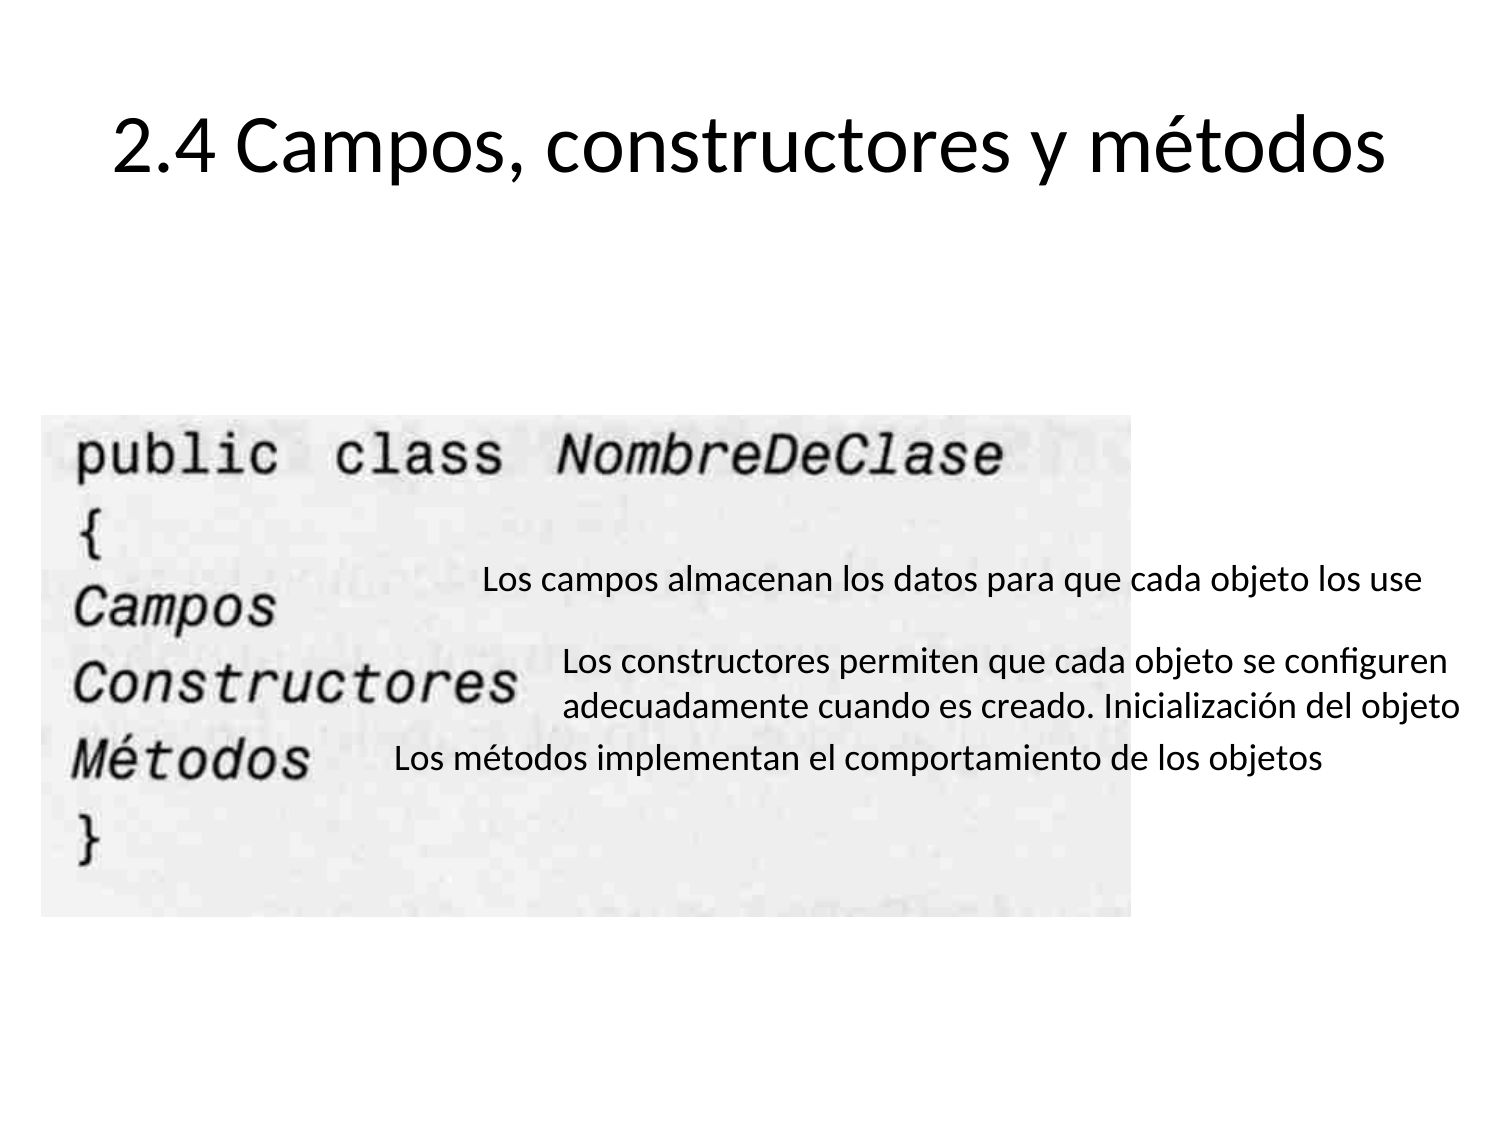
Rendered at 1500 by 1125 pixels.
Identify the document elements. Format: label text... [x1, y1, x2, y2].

picture [41, 415, 1131, 917]
title 2.4 Campos, constructores y métodos [75, 45, 1426, 233]
text_box Los campos almacenan los datos para que cada objeto los use [467, 545, 1500, 607]
text_box Los métodos implementan el comportamiento de los objetos [379, 725, 1500, 787]
text_box Los constructores permiten que cada objeto se configuren adecuadamente cuando es creado. Inicialización del objeto [547, 628, 1477, 725]
